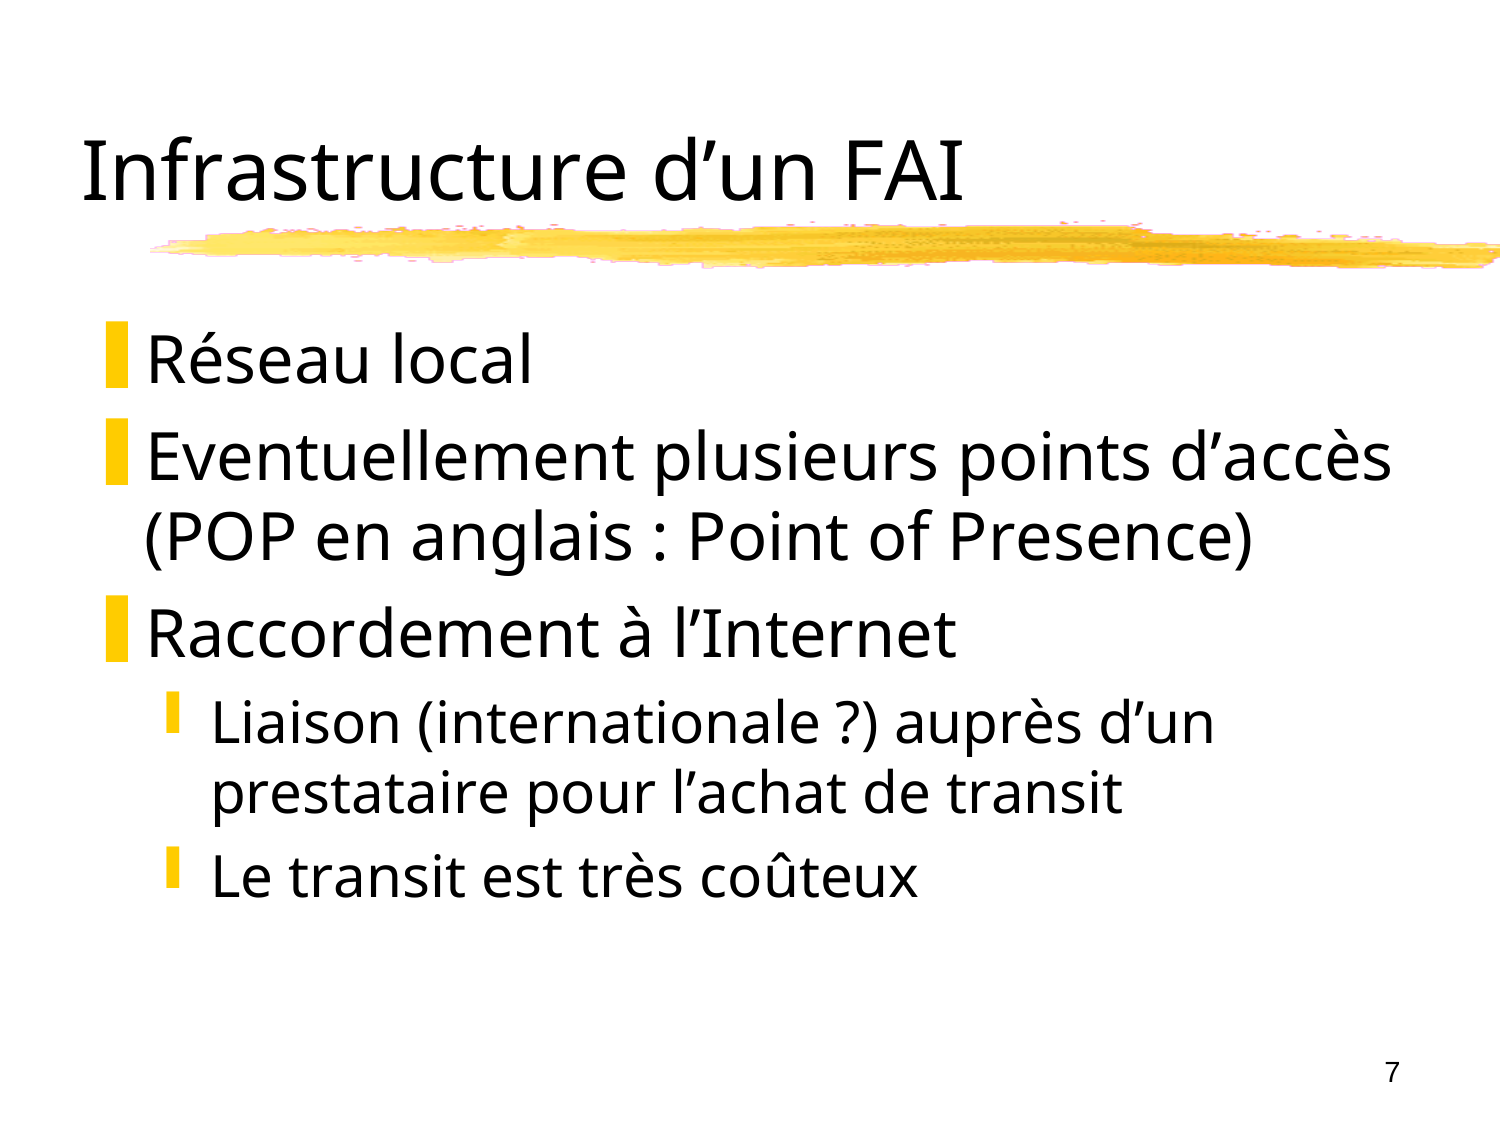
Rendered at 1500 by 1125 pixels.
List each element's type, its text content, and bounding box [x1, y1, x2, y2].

title Infrastructure d’un FAI [66, 37, 1342, 225]
list Réseau local Eventuellement plusieurs points d’accès (POP en anglais : Point of Presence)‏ Raccordement à l’Internet Liaison (internationale ?) auprès d’un prestataire pour l’achat de transit Le transit est très coûteux [74, 309, 1417, 997]
picture [150, 215, 1500, 279]
text_box <number> [1104, 1021, 1416, 1096]
